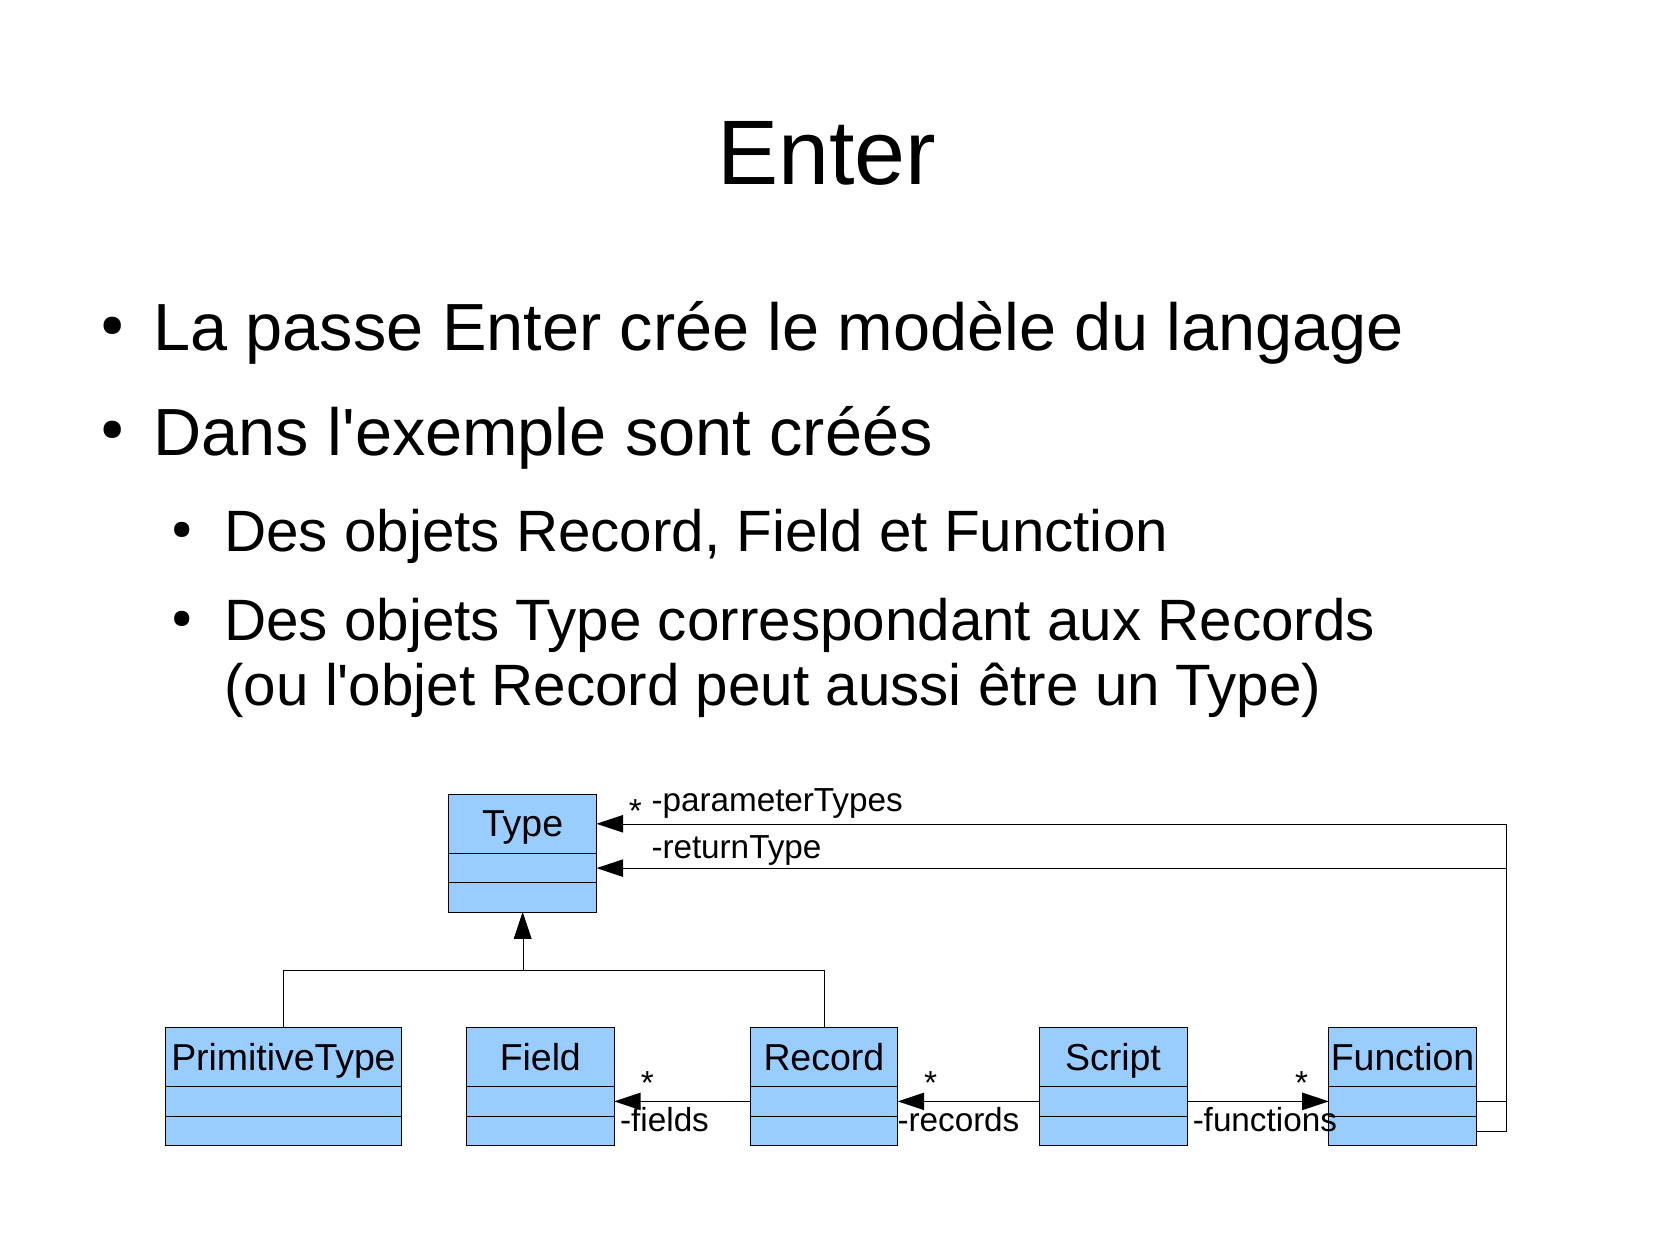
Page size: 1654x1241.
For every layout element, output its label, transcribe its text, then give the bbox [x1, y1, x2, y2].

text_box -returnType [636, 820, 839, 873]
text_box [1328, 1086, 1477, 1146]
text_box Field [466, 1027, 615, 1086]
text_box * [625, 1057, 669, 1093]
text_box -fields [605, 1093, 725, 1146]
text_box Function [1328, 1027, 1477, 1086]
list La passe Enter crée le modèle du langage Dans l'exemple sont créés Des objets Record, Field et Function Des objets Type correspondant aux Records (ou l'objet Record peut aussi être un Type) [82, 290, 1571, 739]
text_box * [614, 785, 636, 838]
text_box * [909, 1057, 953, 1093]
text_box [165, 1086, 402, 1146]
text_box Type [448, 794, 597, 853]
title Enter [82, 56, 1571, 250]
text_box Record [750, 1027, 898, 1086]
text_box * [1280, 1057, 1323, 1093]
text_box [466, 1086, 615, 1146]
text_box -parameterTypes [636, 773, 921, 826]
text_box [750, 1086, 898, 1146]
text_box -functions [1178, 1093, 1353, 1146]
text_box -records [882, 1093, 1035, 1146]
text_box [1039, 1086, 1188, 1146]
text_box [448, 853, 597, 913]
text_box Script [1039, 1027, 1188, 1086]
text_box PrimitiveType [165, 1027, 402, 1086]
